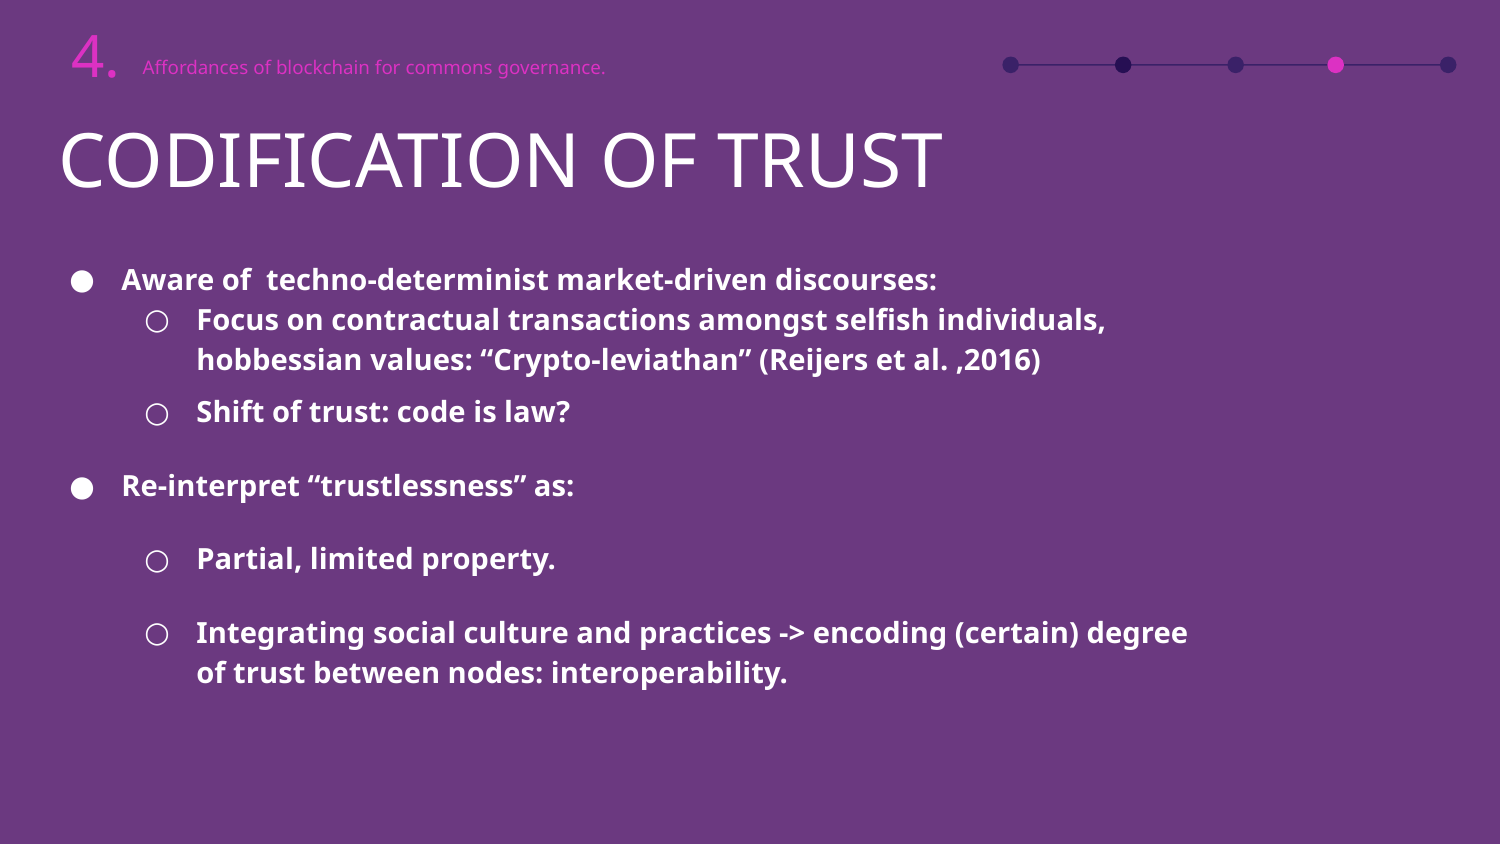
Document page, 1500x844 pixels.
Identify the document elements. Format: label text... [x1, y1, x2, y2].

text_box Affordances of blockchain for commons governance. [127, 40, 987, 89]
text_box [1227, 56, 1244, 74]
text_box 4. [56, 4, 165, 111]
text_box [1439, 56, 1457, 74]
text_box CODIFICATION OF TRUST [43, 97, 1391, 211]
text_box [1002, 56, 1019, 74]
list Aware of techno-determinist market-driven discourses: Focus on contractual transactions amongst selfish individuals, hobbessian values: “Crypto-leviathan” (Reijers et al. ,2016) Shift of trust: code is law? Re-interpret “trustlessness” as: Partial, limited property. Integrating social culture and practices -> encoding (certain) degree of trust between nodes: interoperability. [31, 240, 1205, 844]
text_box [1114, 56, 1132, 74]
text_box [1327, 56, 1345, 74]
